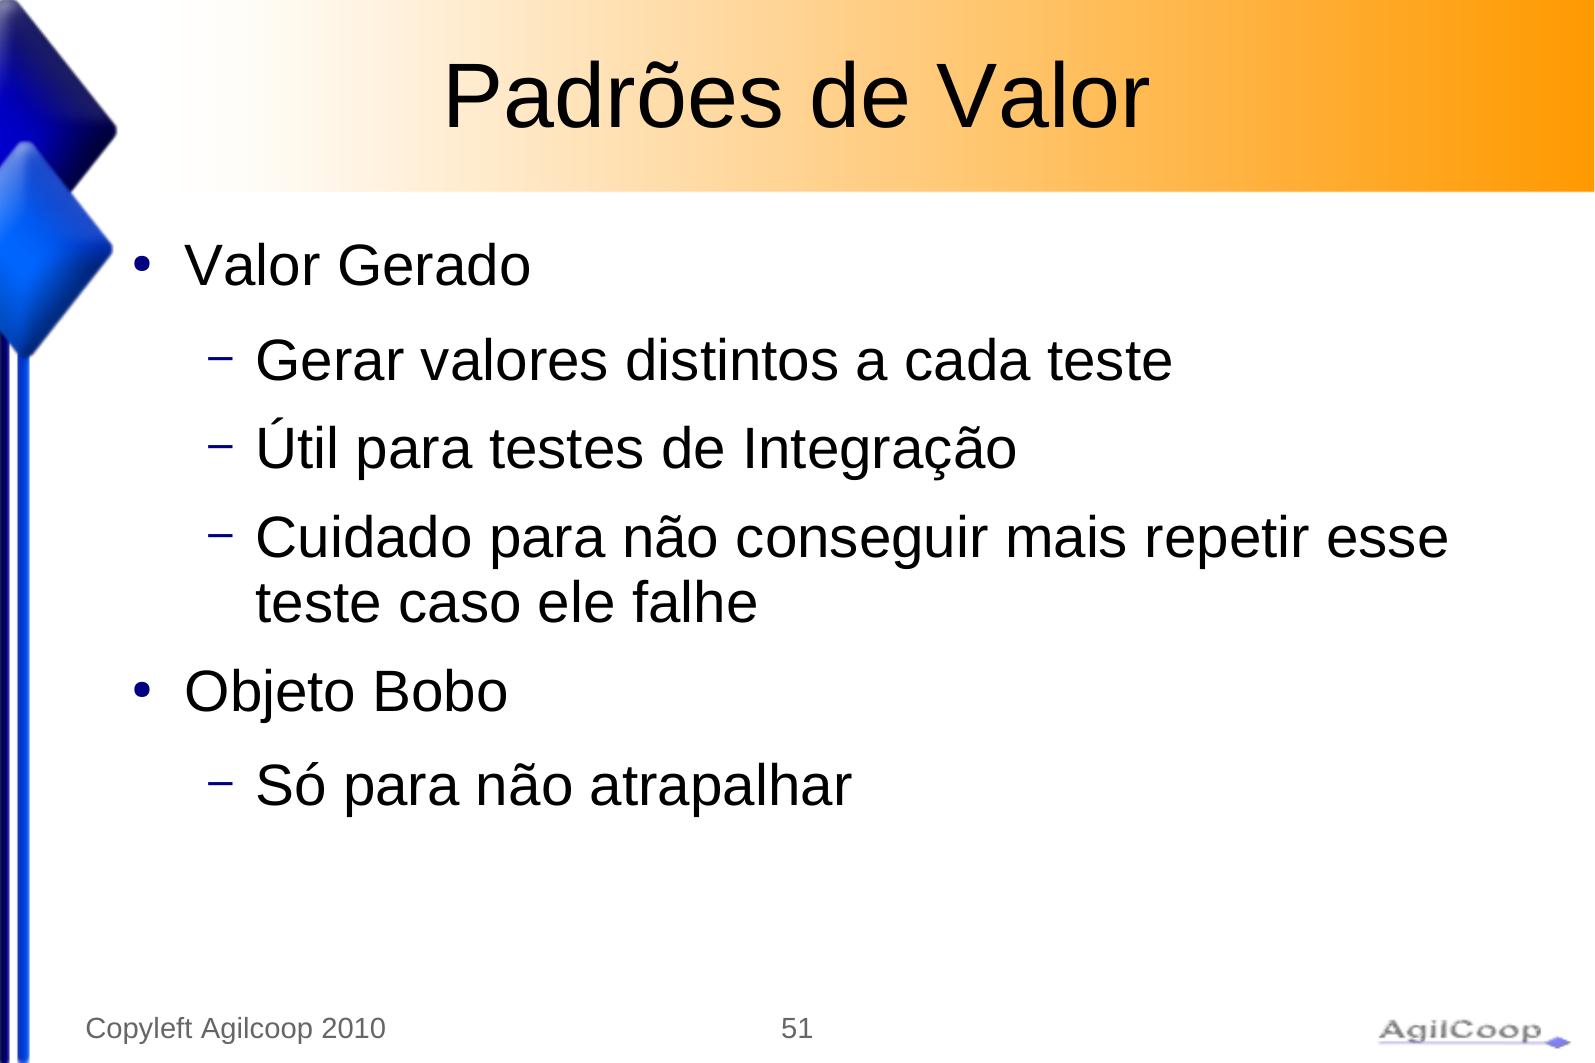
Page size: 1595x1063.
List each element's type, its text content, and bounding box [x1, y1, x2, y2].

title Padrões de Valor [79, 6, 1515, 185]
picture [0, 0, 1595, 1063]
list Valor Gerado Gerar valores distintos a cada teste Útil para testes de Integração Cuidado para não conseguir mais repetir esse teste caso ele falhe Objeto Bobo Só para não atrapalhar [113, 232, 1549, 962]
